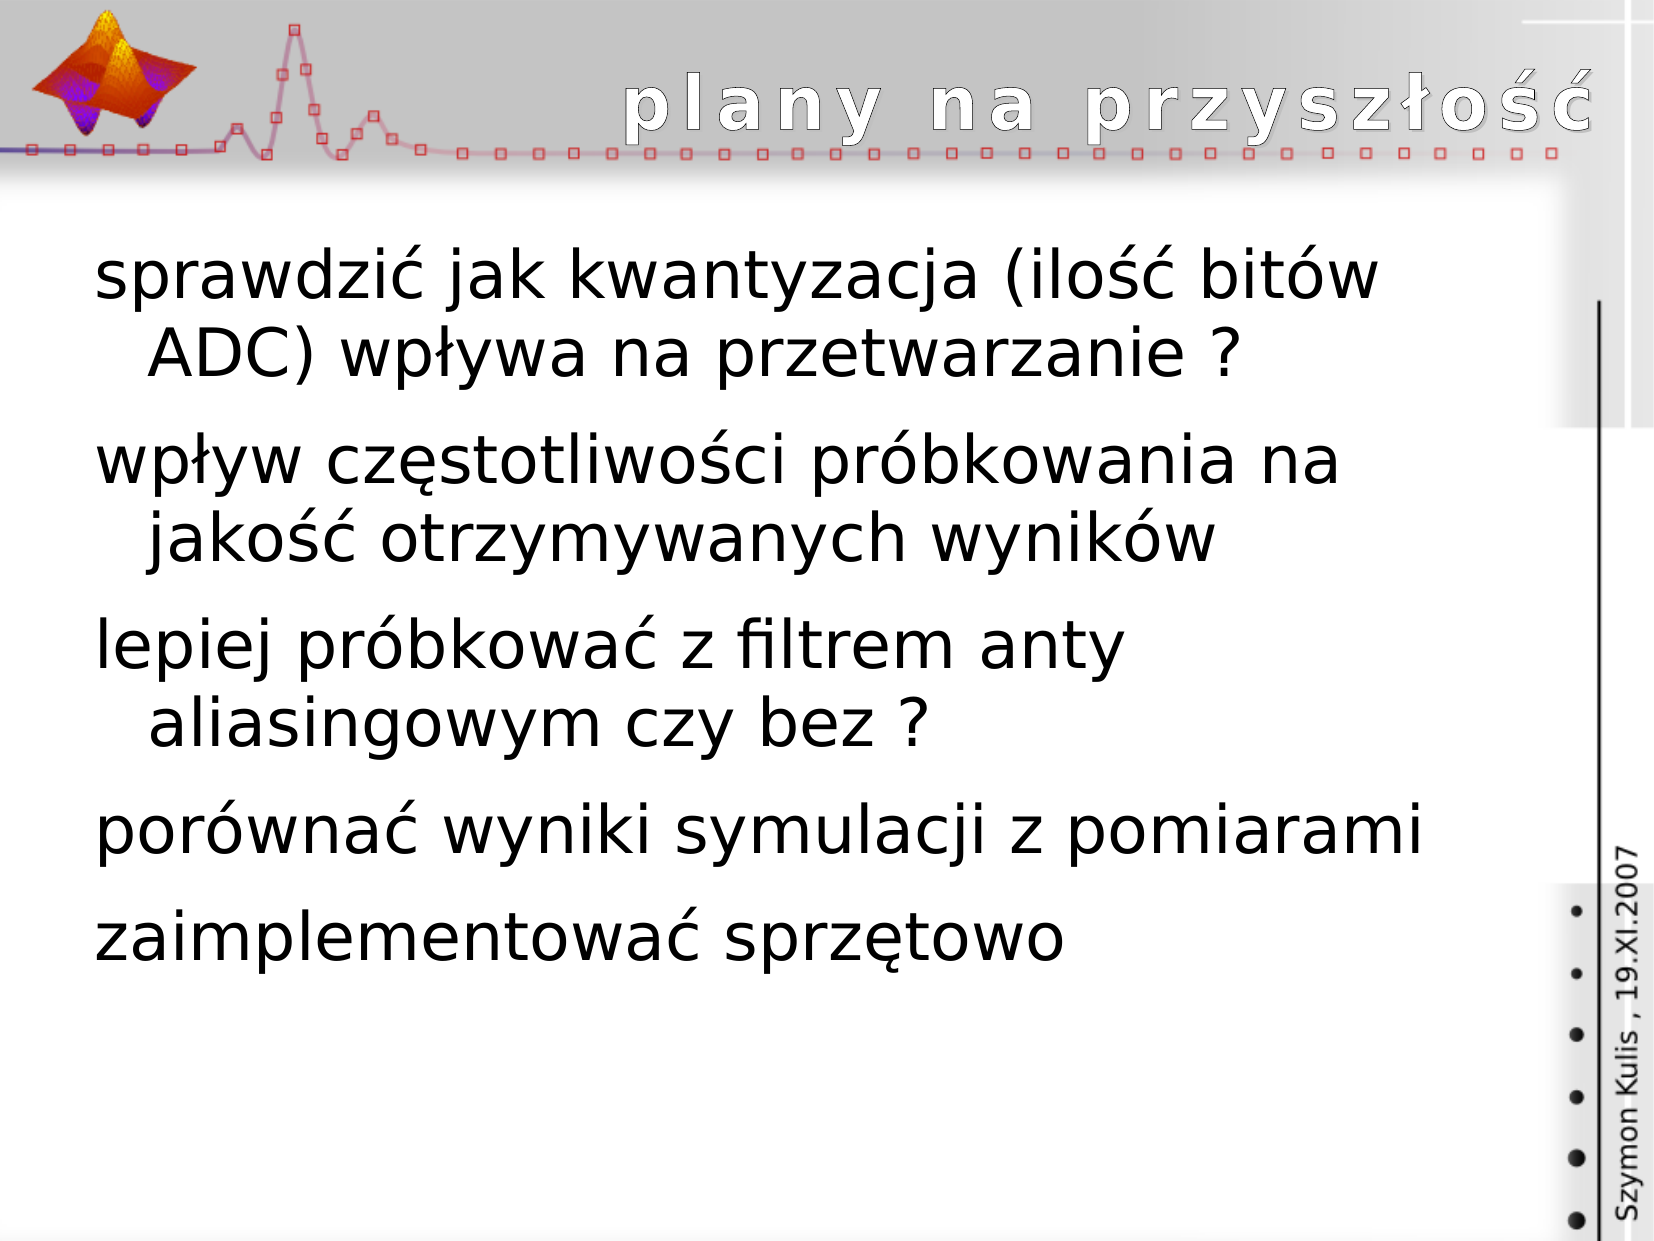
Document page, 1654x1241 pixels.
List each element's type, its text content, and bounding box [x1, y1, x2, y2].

list sprawdzić jak kwantyzacja (ilość bitów ADC) wpływa na przetwarzanie ? wpływ częstotliwości próbkowania na jakość otrzymywanych wyników lepiej próbkować z filtrem anty aliasingowym czy bez ? porównać wyniki symulacji z pomiarami zaimplementować sprzętowo [76, 236, 1565, 1040]
picture [0, 0, 1654, 1241]
title plany na przyszłość [360, 36, 1595, 171]
